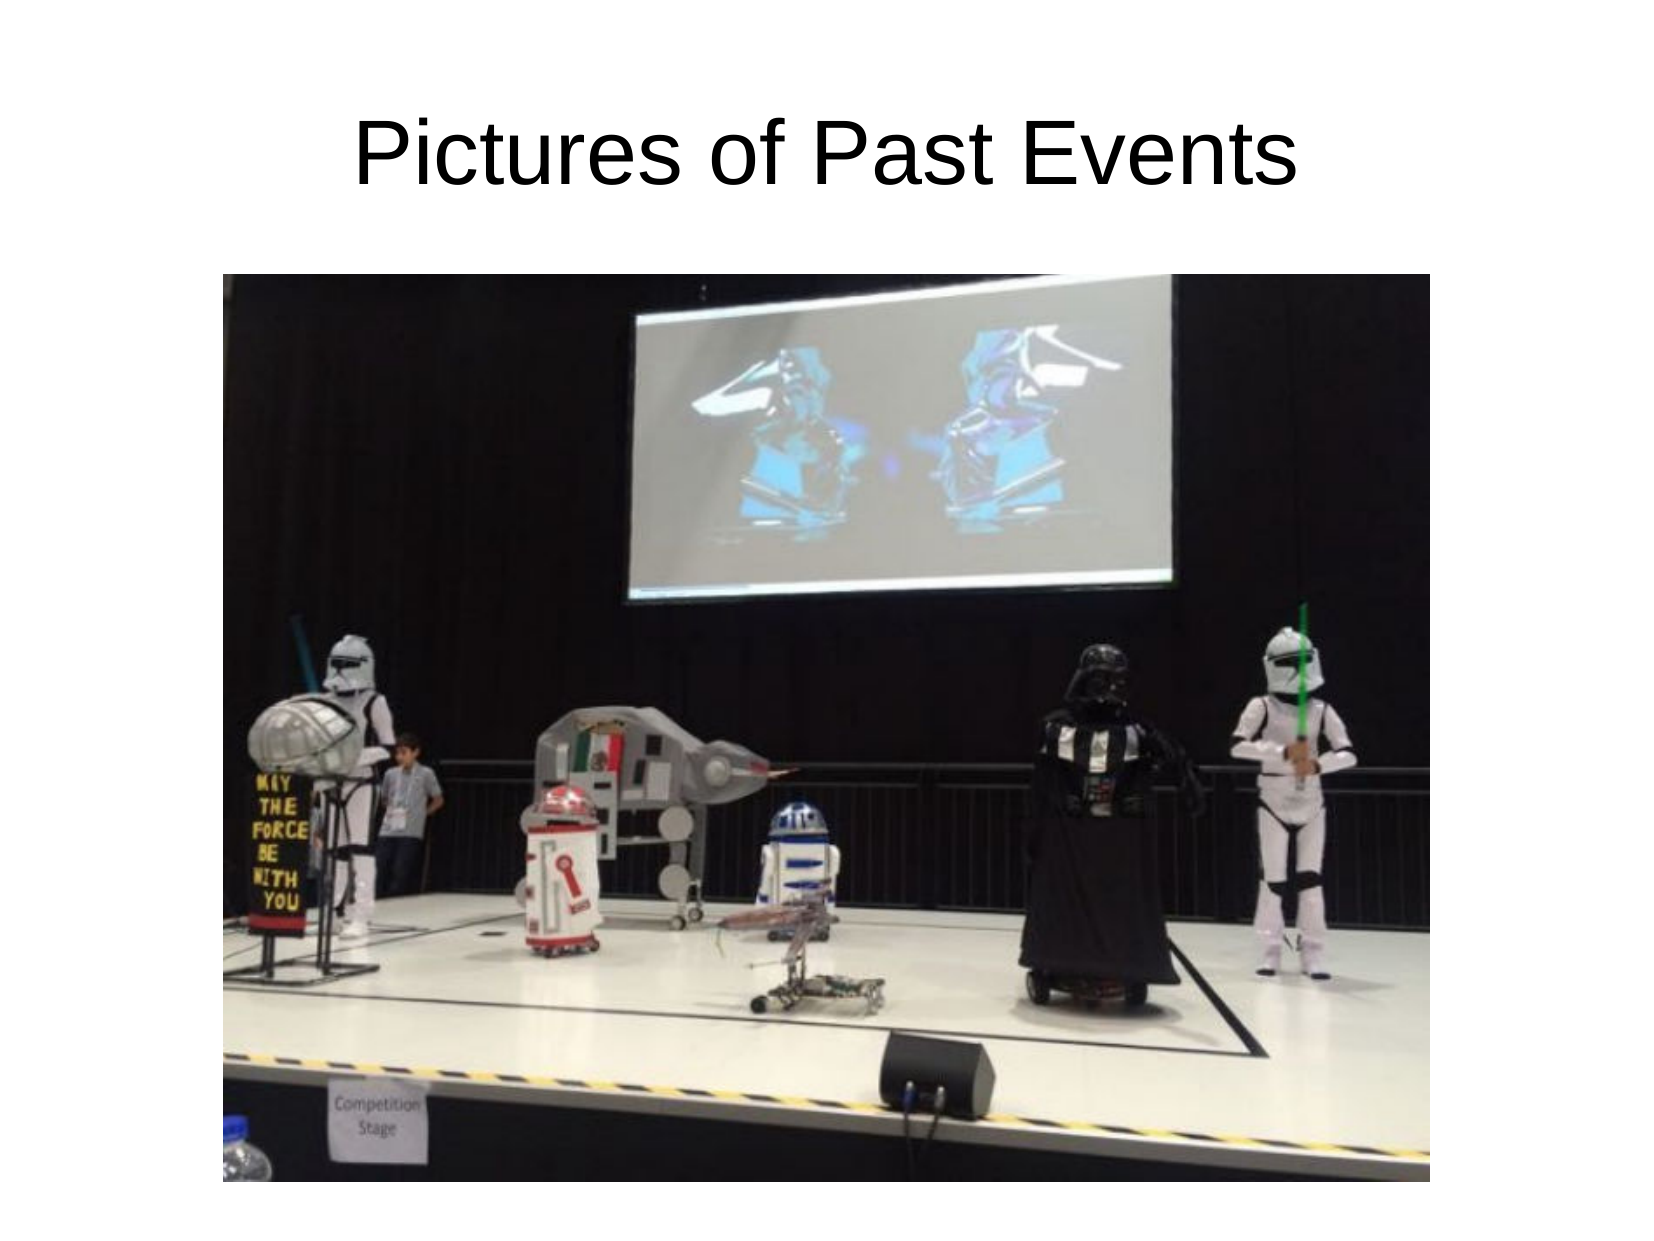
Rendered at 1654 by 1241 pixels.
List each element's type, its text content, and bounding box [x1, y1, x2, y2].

title Pictures of Past Events [82, 49, 1571, 257]
picture [223, 274, 1430, 1182]
